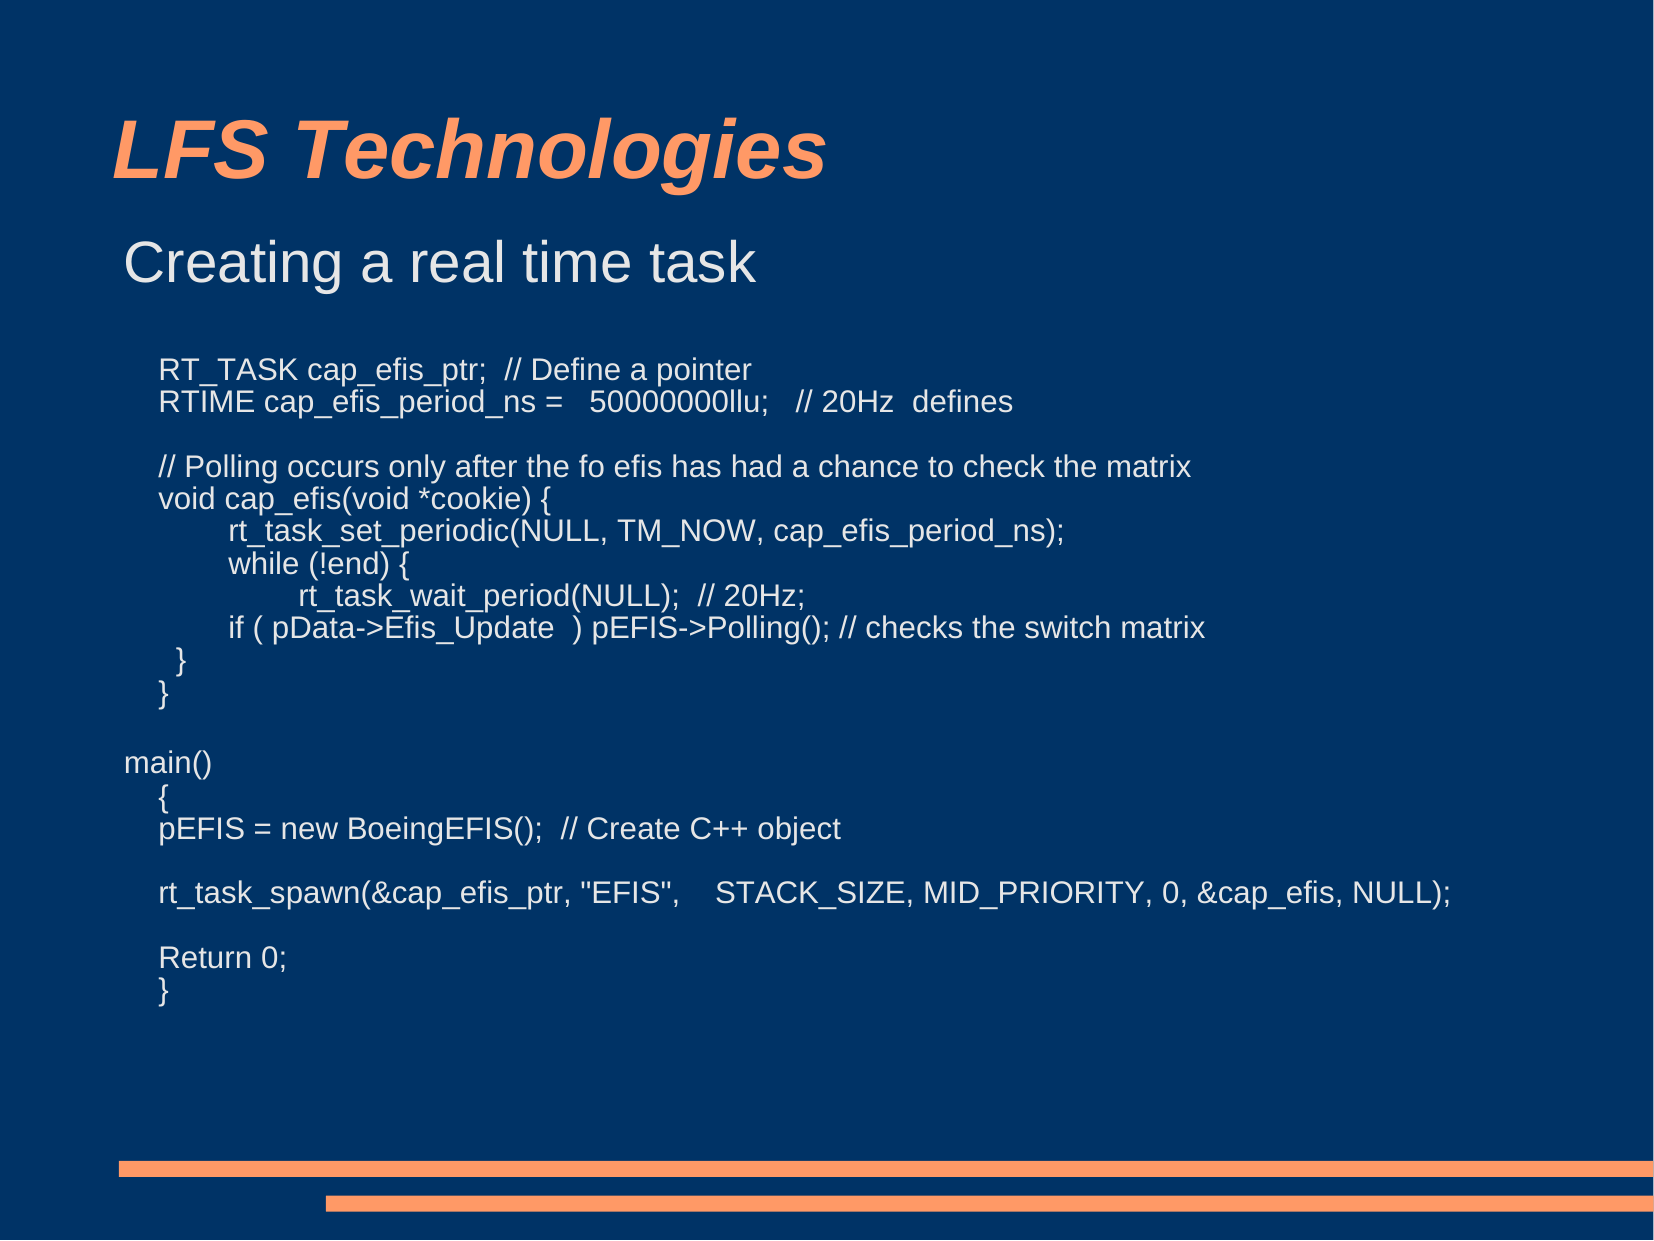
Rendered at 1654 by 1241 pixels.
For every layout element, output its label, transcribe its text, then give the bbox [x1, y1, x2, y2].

title LFS Technologies [112, 46, 1534, 229]
list Creating a real time task RT_TASK cap_efis_ptr; // Define a pointer RTIME cap_efis_period_ns = 50000000llu; // 20Hz defines // Polling occurs only after the fo efis has had a chance to check the matrix void cap_efis(void *cookie) { rt_task_set_periodic(NULL, TM_NOW, cap_efis_period_ns); while (!end) { rt_task_wait_period(NULL); // 20Hz; if ( pData->Efis_Update ) pEFIS->Polling(); // checks the switch matrix } } main()‏ { pEFIS = new BoeingEFIS(); // Create C++ object rt_task_spawn(&cap_efis_ptr, "EFIS", STACK_SIZE, MID_PRIORITY, 0, &cap_efis, NULL); Return 0; } [112, 229, 1552, 1171]
